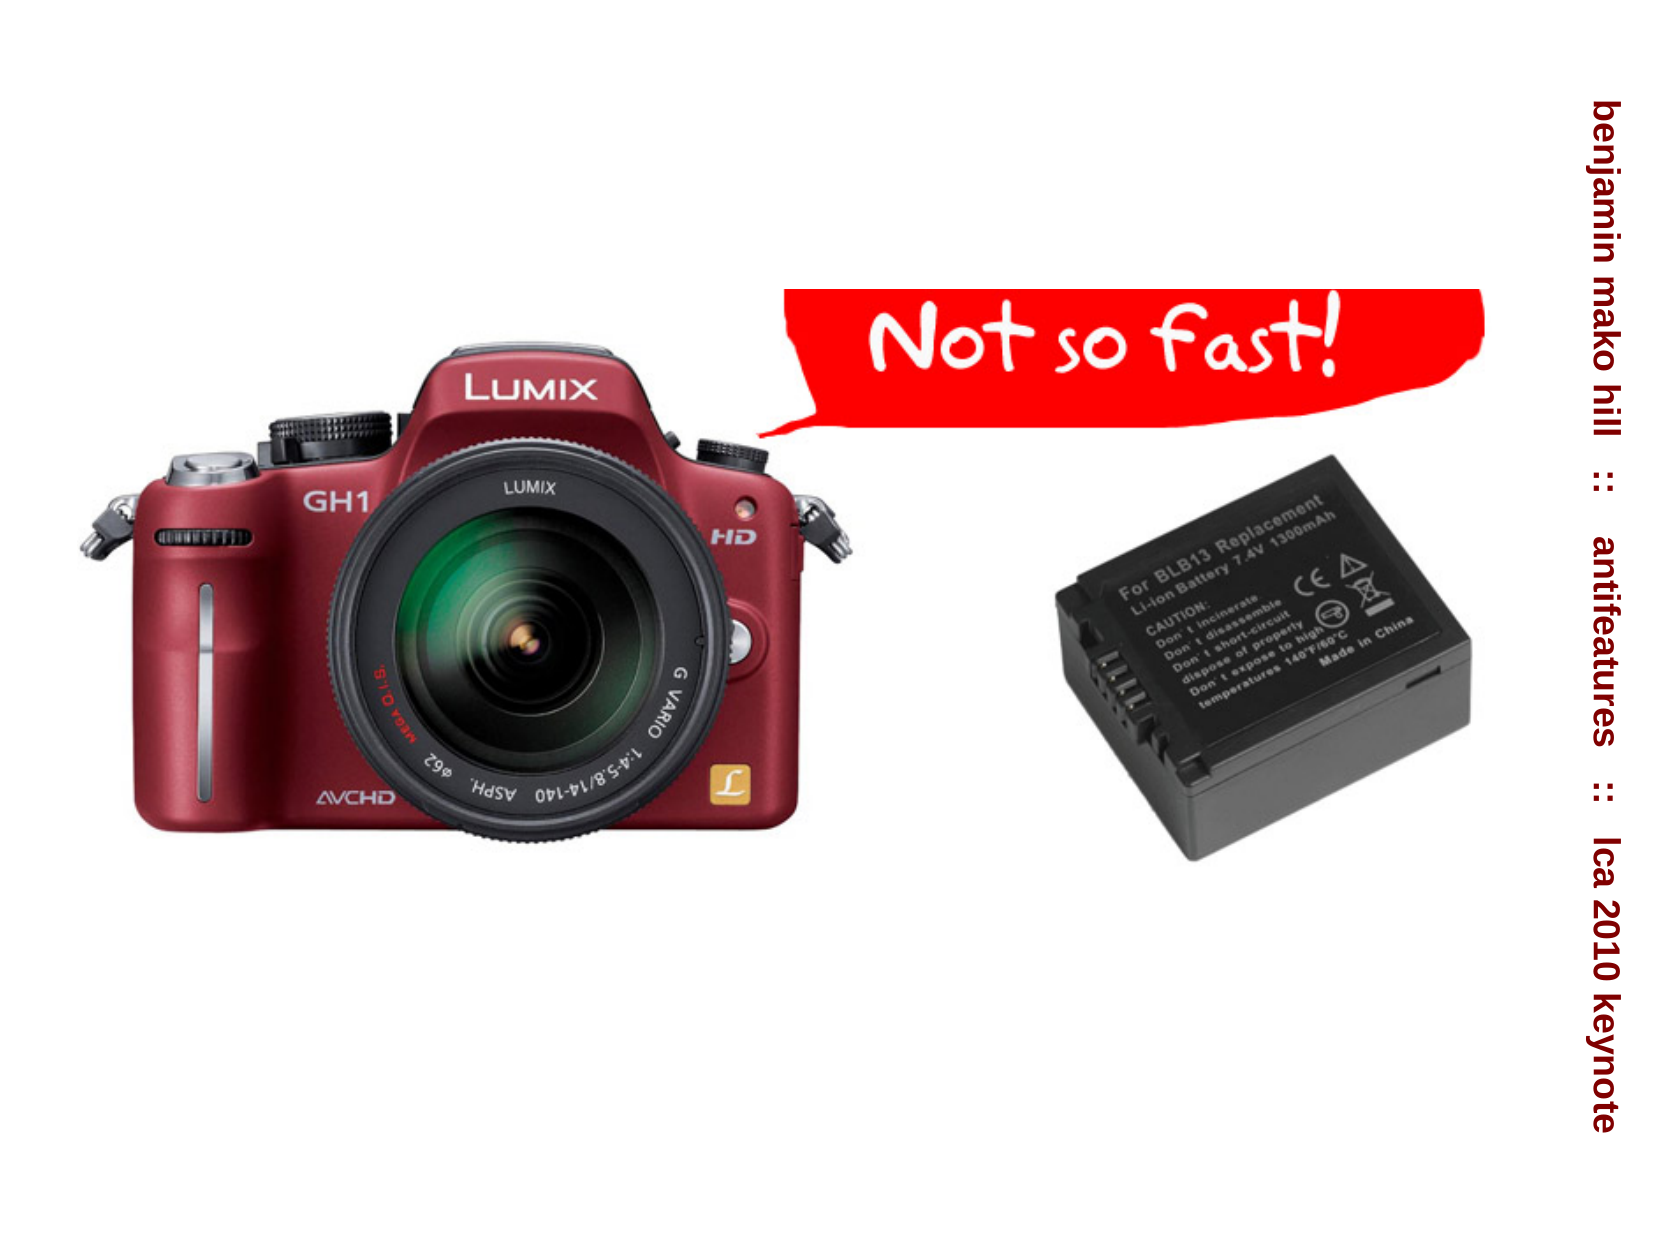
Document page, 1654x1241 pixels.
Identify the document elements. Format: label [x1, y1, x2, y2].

picture [77, 289, 1492, 896]
